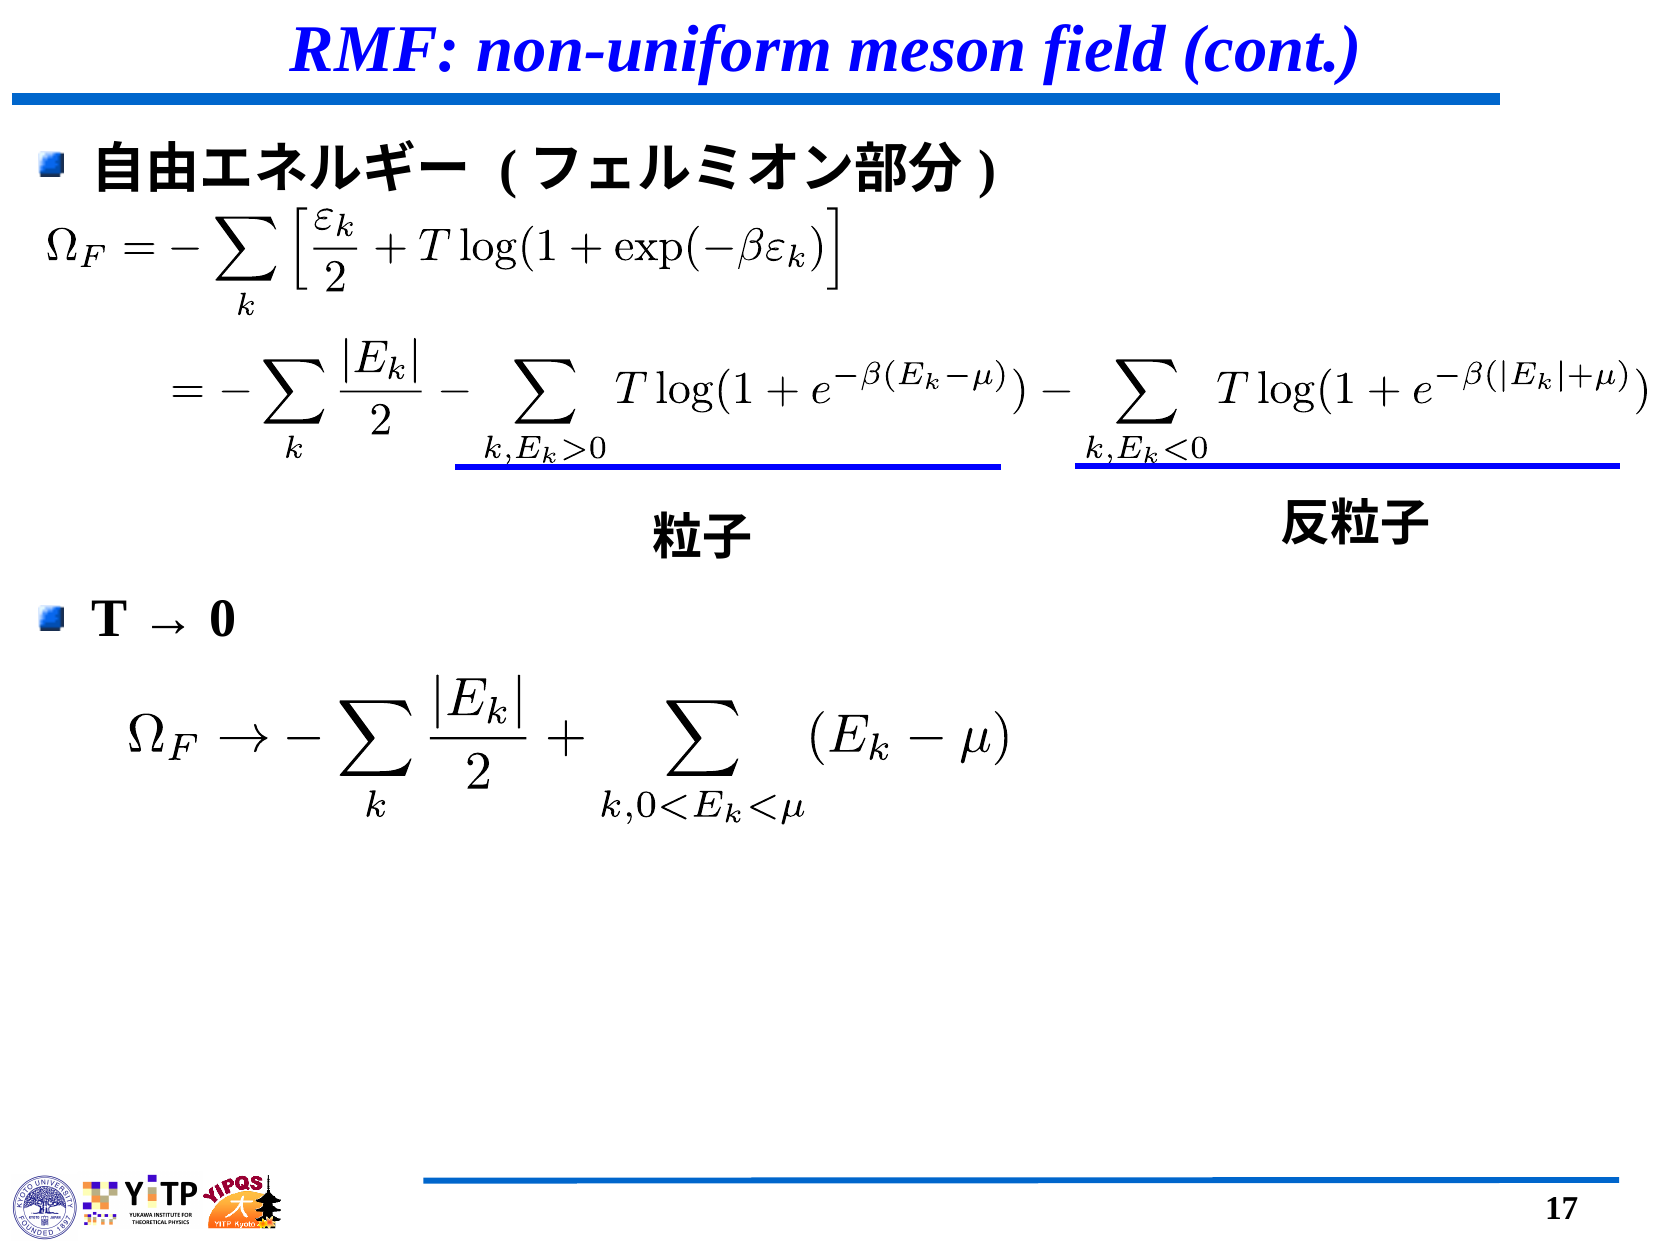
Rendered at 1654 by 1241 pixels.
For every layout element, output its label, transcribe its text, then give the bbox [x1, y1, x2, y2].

list 自由エネルギー (フェルミオン部分) T → 0 [20, 124, 1621, 1137]
text_box [126, 674, 1013, 825]
picture [11, 1170, 281, 1241]
text_box 粒子 [652, 496, 804, 572]
text_box 反粒子 [1280, 482, 1492, 558]
text_box [45, 207, 1652, 465]
title RMF: non-uniform meson field (cont.) [0, 0, 1654, 99]
